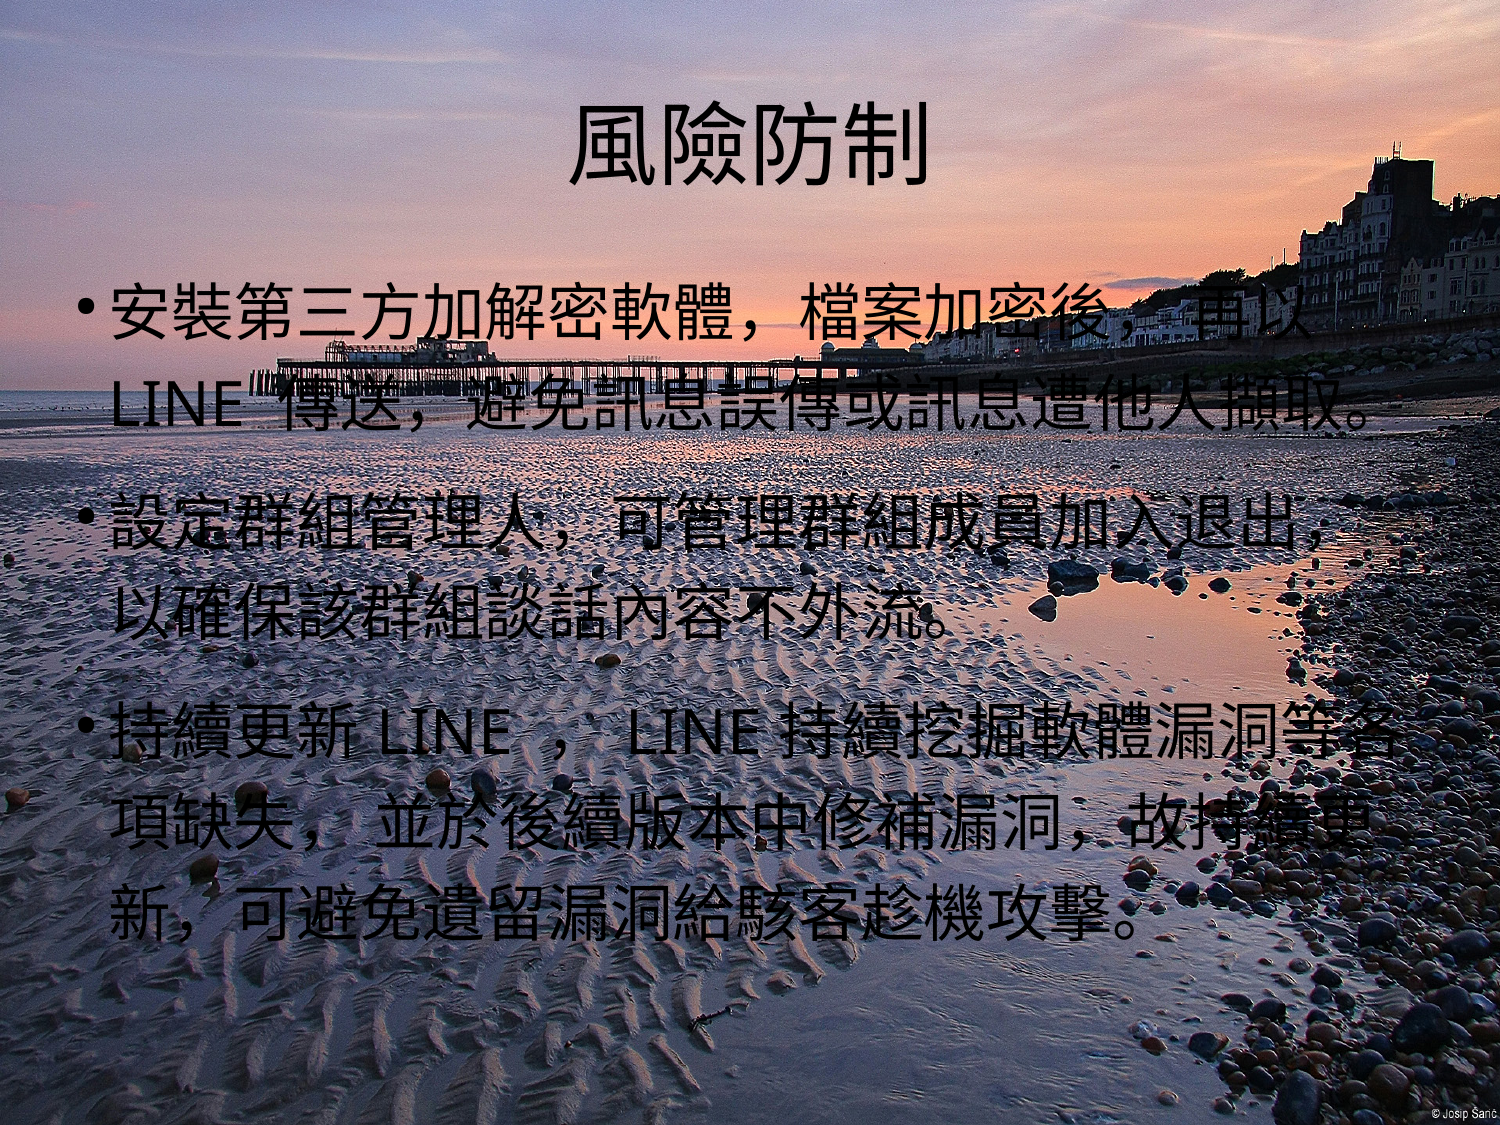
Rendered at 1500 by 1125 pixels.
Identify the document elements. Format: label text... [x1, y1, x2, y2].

list 安裝第三方加解密軟體，檔案加密後， 再以LINE 傳送，避免訊息誤傳或訊息遭他人擷取。 設定群組管理人，可管理群組成員加入退出，以確保該群組談話內容不外流。 持續更新LINE ，LINE持續挖掘軟體漏洞等各項缺失， 並於後續版本中修補漏洞，故持續更新，可避免遺留漏洞給駭客趁機攻擊。 [75, 262, 1425, 1005]
title 風險防制 [75, 45, 1425, 233]
picture [0, 0, 1500, 1125]
